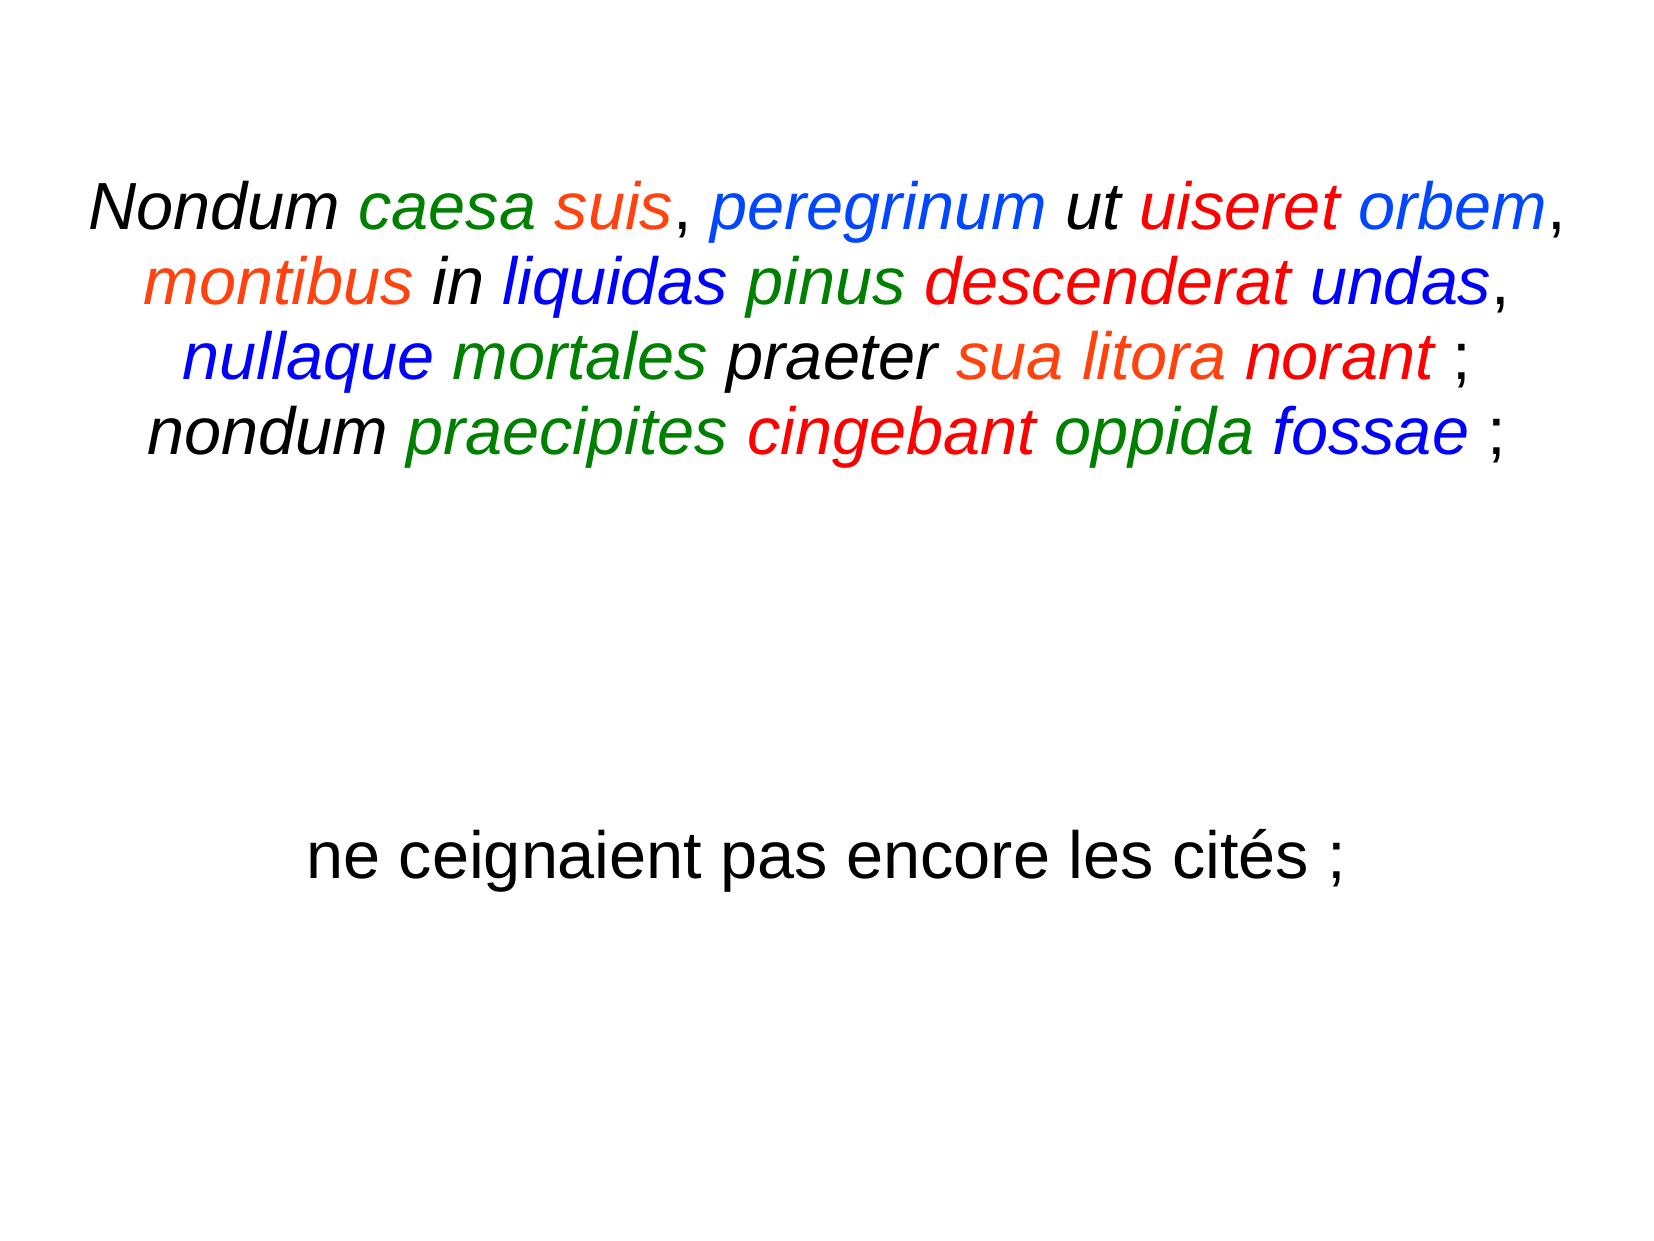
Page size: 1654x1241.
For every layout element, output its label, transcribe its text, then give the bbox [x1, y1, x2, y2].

title Nondum caesa suis, peregrinum ut uiseret orbem, montibus in liquidas pinus descenderat undas, nullaque mortales praeter sua litora norant ; nondum praecipites cingebant oppida fossae ; [47, 35, 1607, 603]
subtitle ne ceignaient pas encore les cités ; [82, 602, 1571, 1109]
